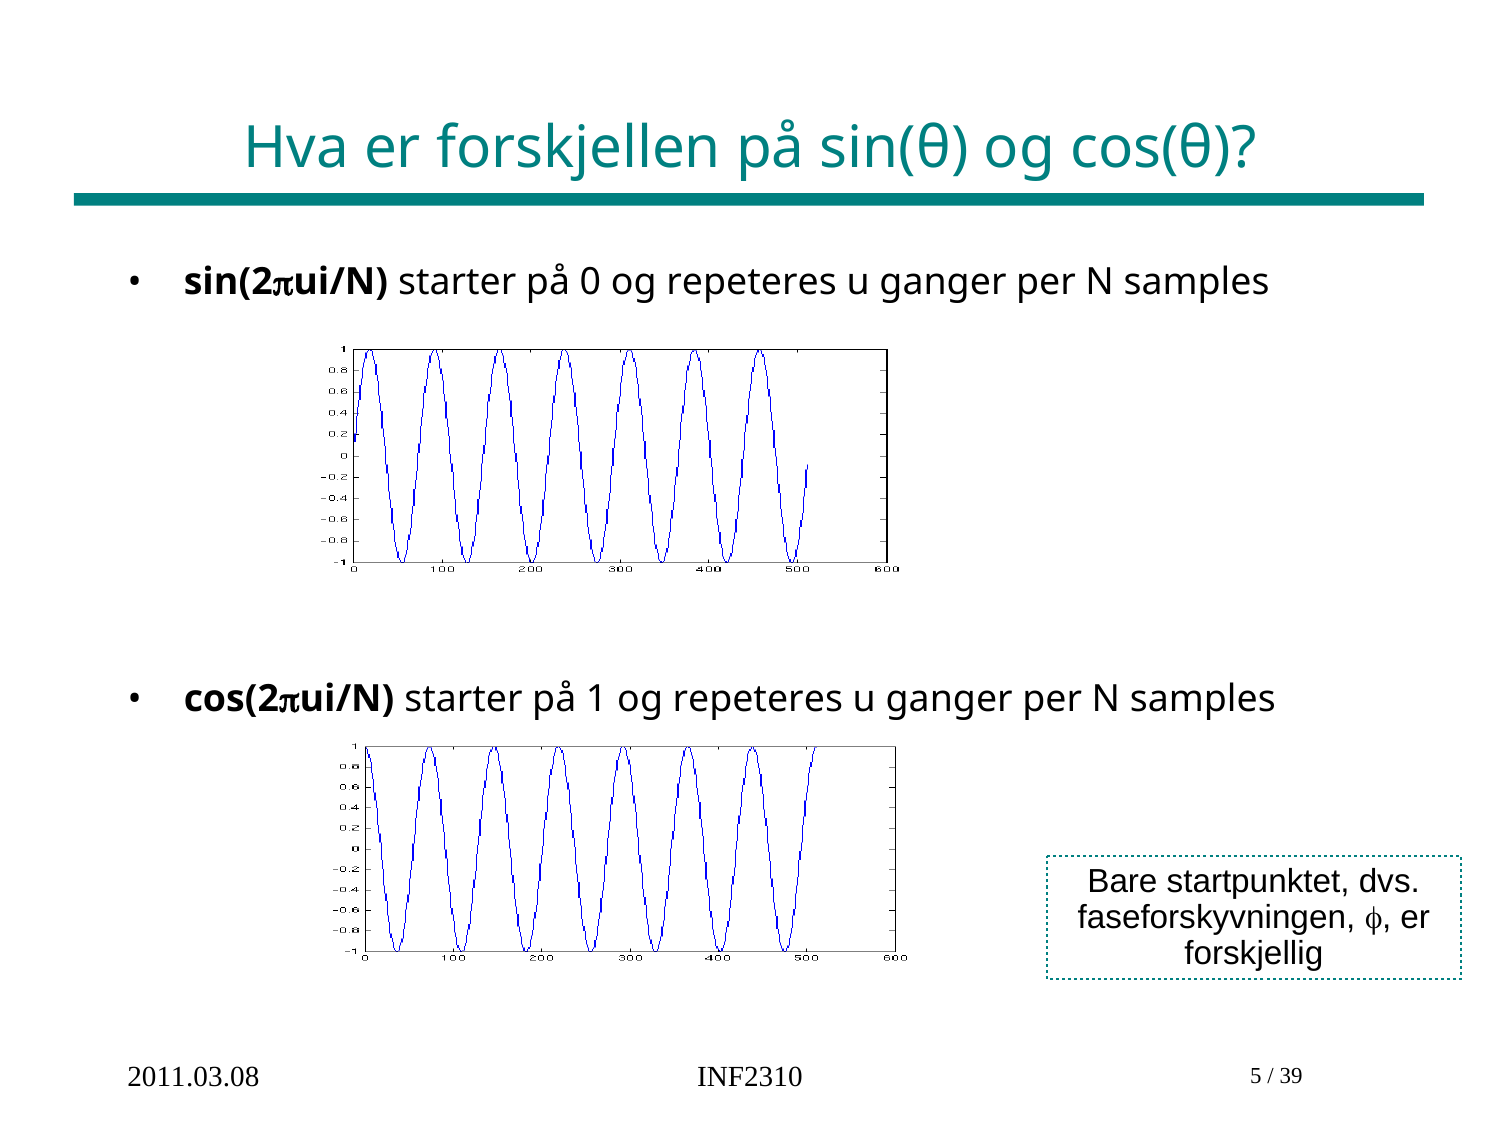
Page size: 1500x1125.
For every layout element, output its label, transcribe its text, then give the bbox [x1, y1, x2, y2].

text_box Bare startpunktet, dvs. faseforskyvningen, , er forskjellig [1046, 855, 1462, 980]
text_box INF2310 [512, 1049, 988, 1101]
title Hva er forskjellen på sin(θ) og cos(θ)? [112, 62, 1388, 226]
picture [264, 329, 952, 591]
list sin(2ui/N) starter på 0 og repeteres u ganger per N samples cos(2ui/N) starter på 1 og repeteres u ganger per N samples [112, 249, 1419, 1038]
picture [276, 727, 960, 980]
